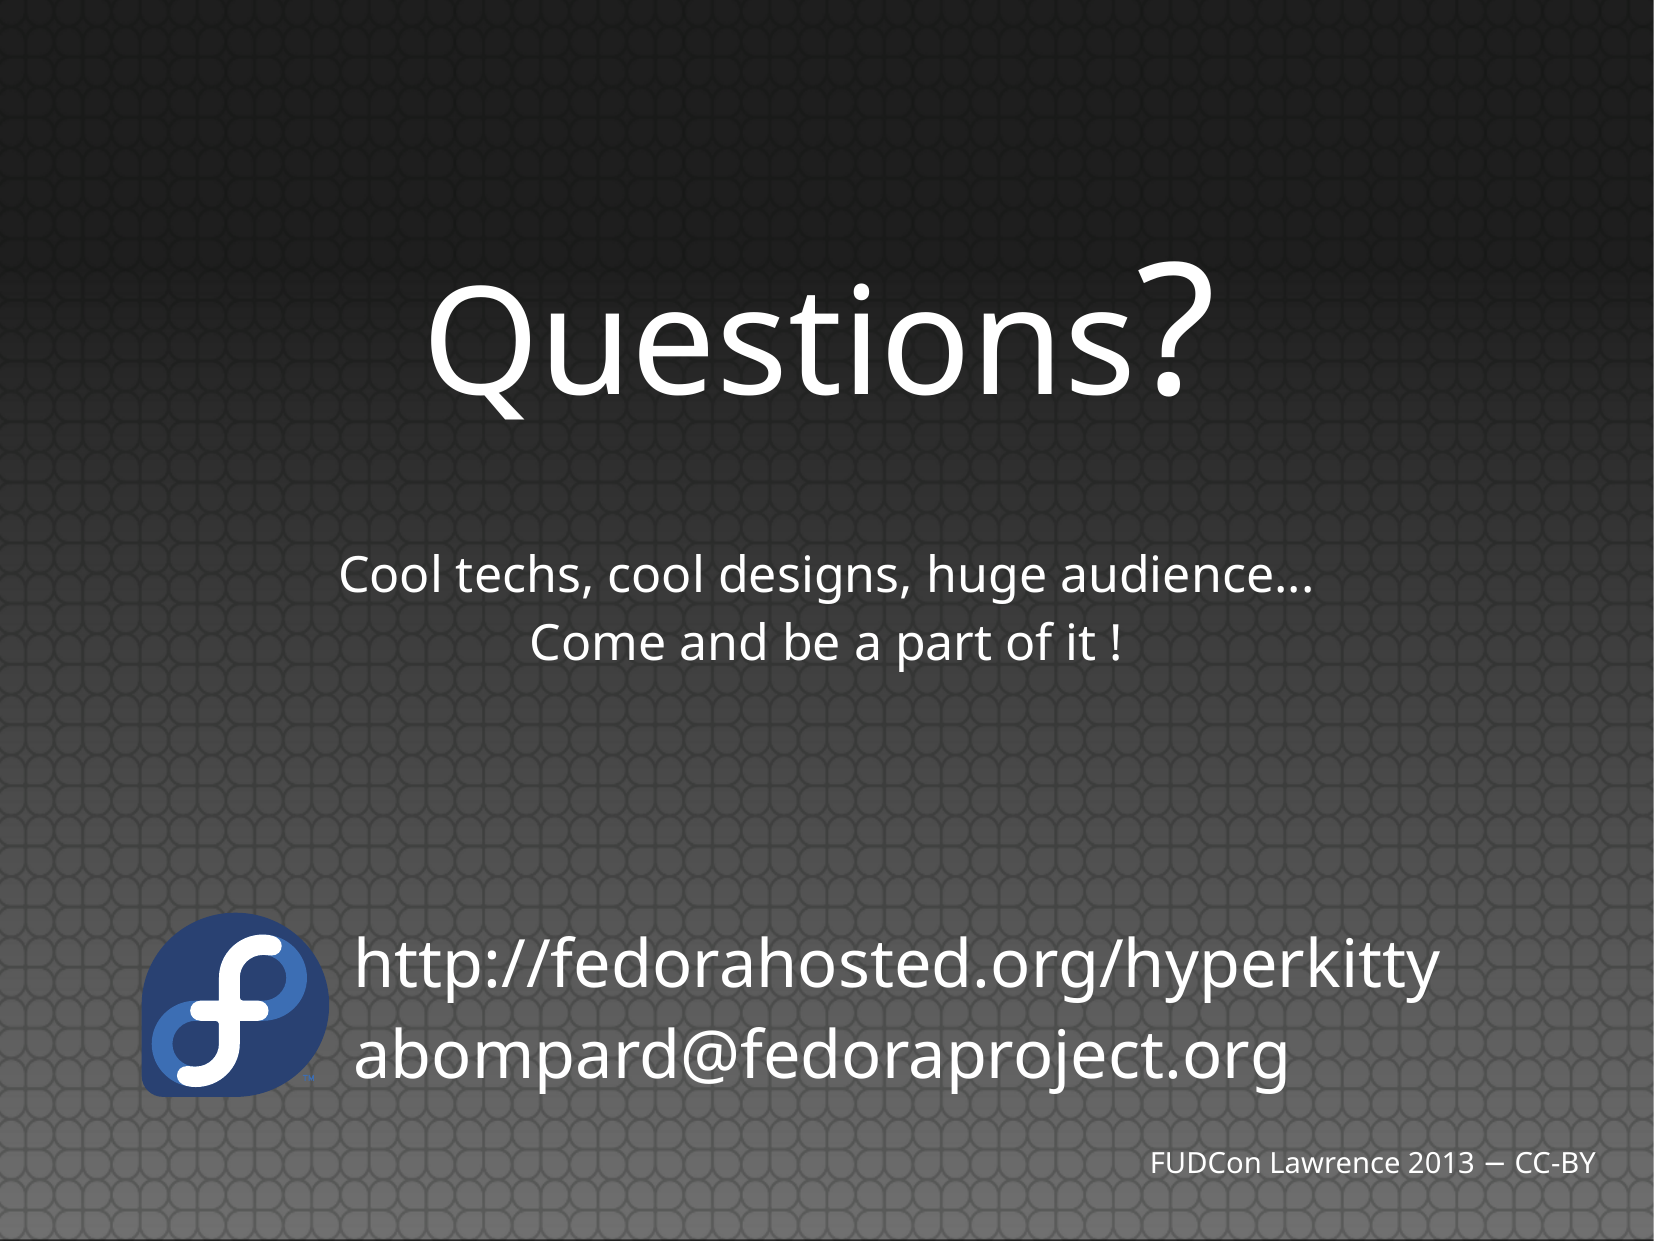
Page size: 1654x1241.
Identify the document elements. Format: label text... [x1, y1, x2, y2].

title Questions? [75, 208, 1564, 439]
text_box FUDCon Lawrence 2013 − CC-BY [52, 1135, 1611, 1219]
picture [0, 0, 1654, 1241]
subtitle Cool techs, cool designs, huge audience... Come and be a part of it ! [82, 496, 1571, 717]
text_box http://fedorahosted.org/hyperkitty abompard@fedoraproject.org [338, 909, 1510, 1092]
